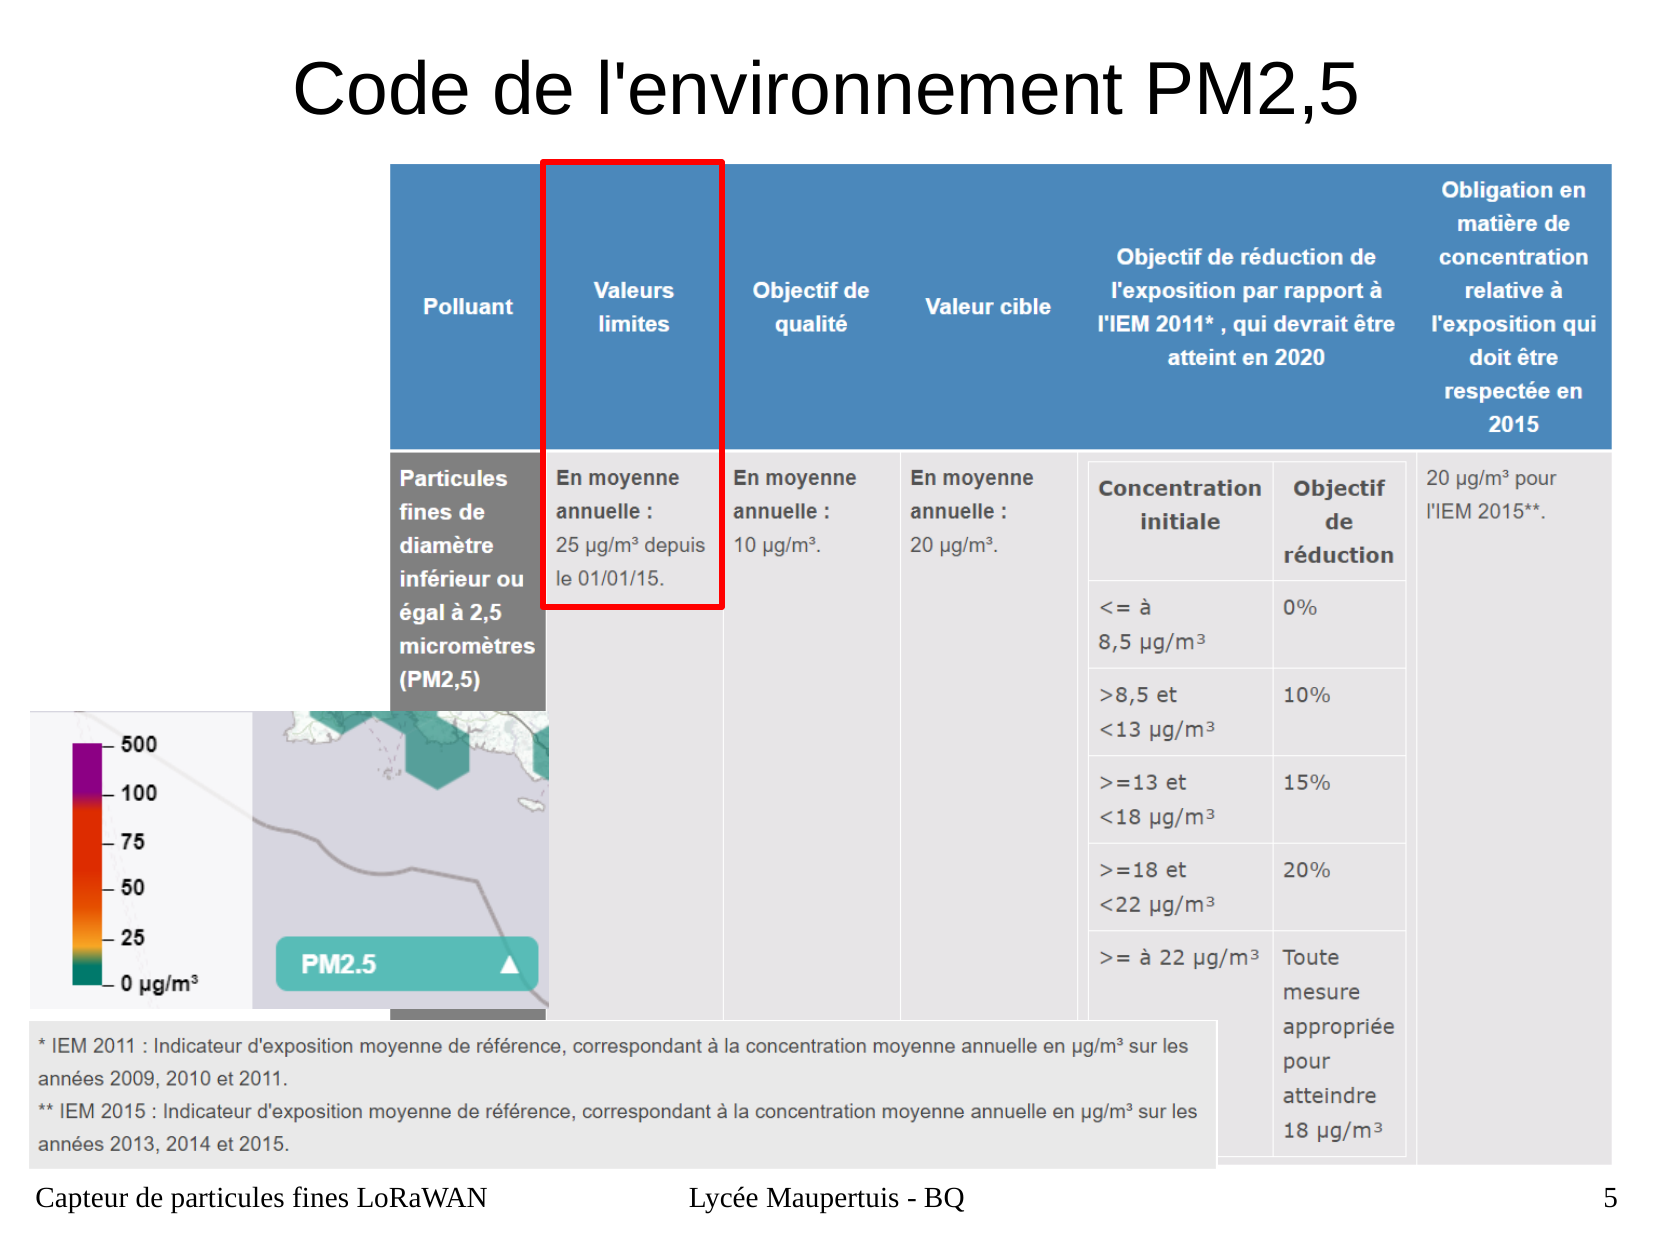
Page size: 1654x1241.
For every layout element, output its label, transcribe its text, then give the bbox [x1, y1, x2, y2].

picture [546, 165, 719, 604]
picture [27, 163, 1615, 1172]
title Code de l'environnement PM2,5 [35, 35, 1619, 142]
